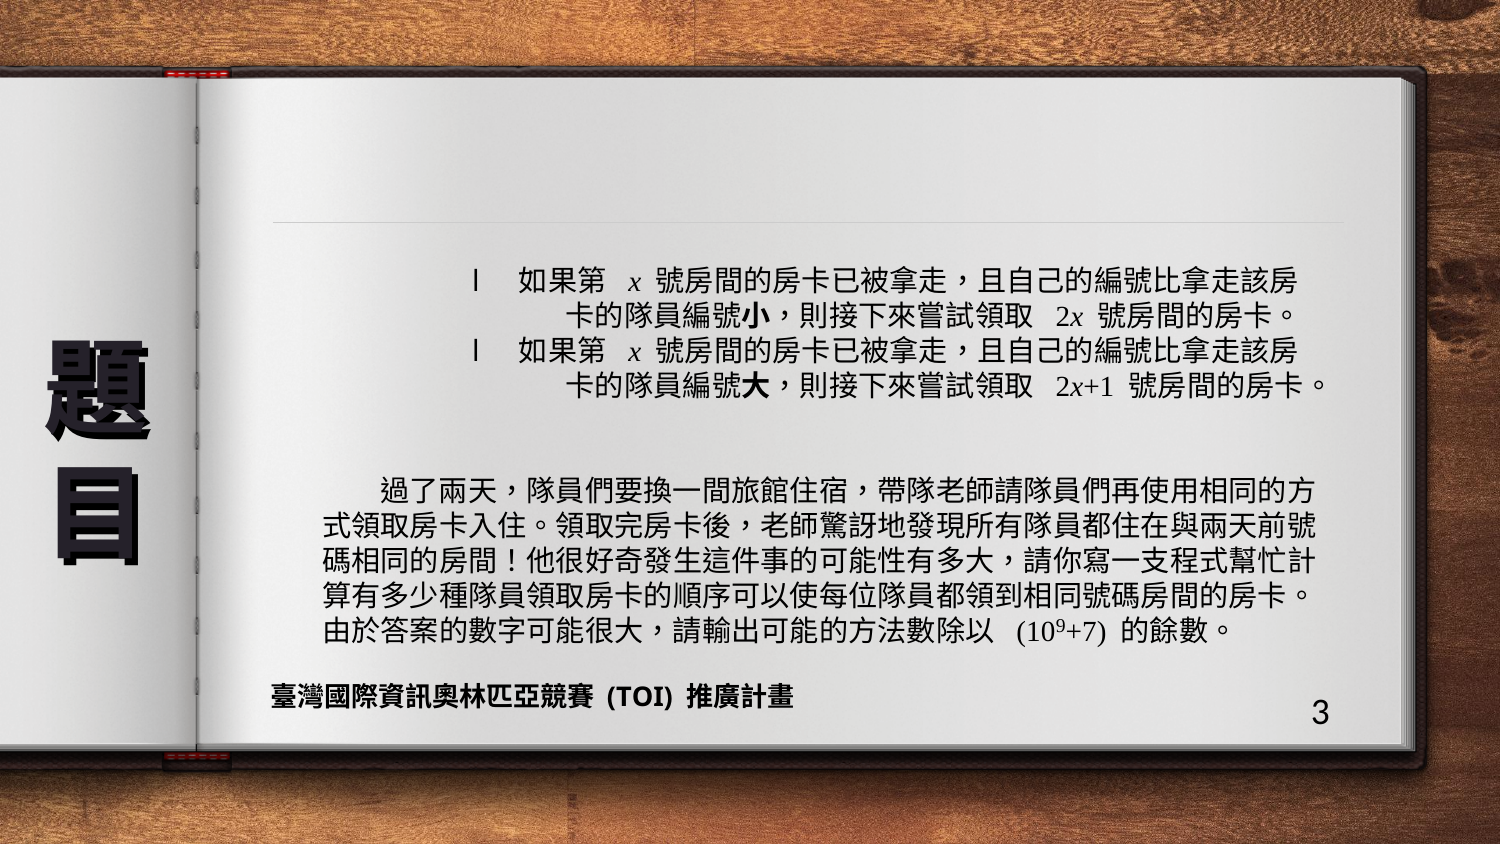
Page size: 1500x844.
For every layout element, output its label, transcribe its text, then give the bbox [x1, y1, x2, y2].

text_box [1295, 672, 1386, 737]
title 題 目 [28, 306, 210, 552]
text_box 如果第 x 號房間的房卡已被拿走，且自己的編號比拿走該房卡的隊員編號小，則接下來嘗試領取 2x 號房間的房卡。 如果第 x 號房間的房卡已被拿走，且自己的編號比拿走該房卡的隊員編號大，則接下來嘗試領取 2x+1 號房間的房卡。 過了兩天，隊員們要換一間旅館住宿，帶隊老師請隊員們再使用相同的方 式領取房卡入住。領取完房卡後，老師驚訝地發現所有隊員都住在與兩天前號 碼相同的房間！他很好奇發生這件事的可能性有多大，請你寫一支程式幫忙計 算有多少種隊員領取房卡的順序可以使每位隊員都領到相同號碼房間的房卡。 由於答案的數字可能很大，請輸出可能的方法數除以 (109+7) 的餘數。 [307, 255, 1341, 655]
